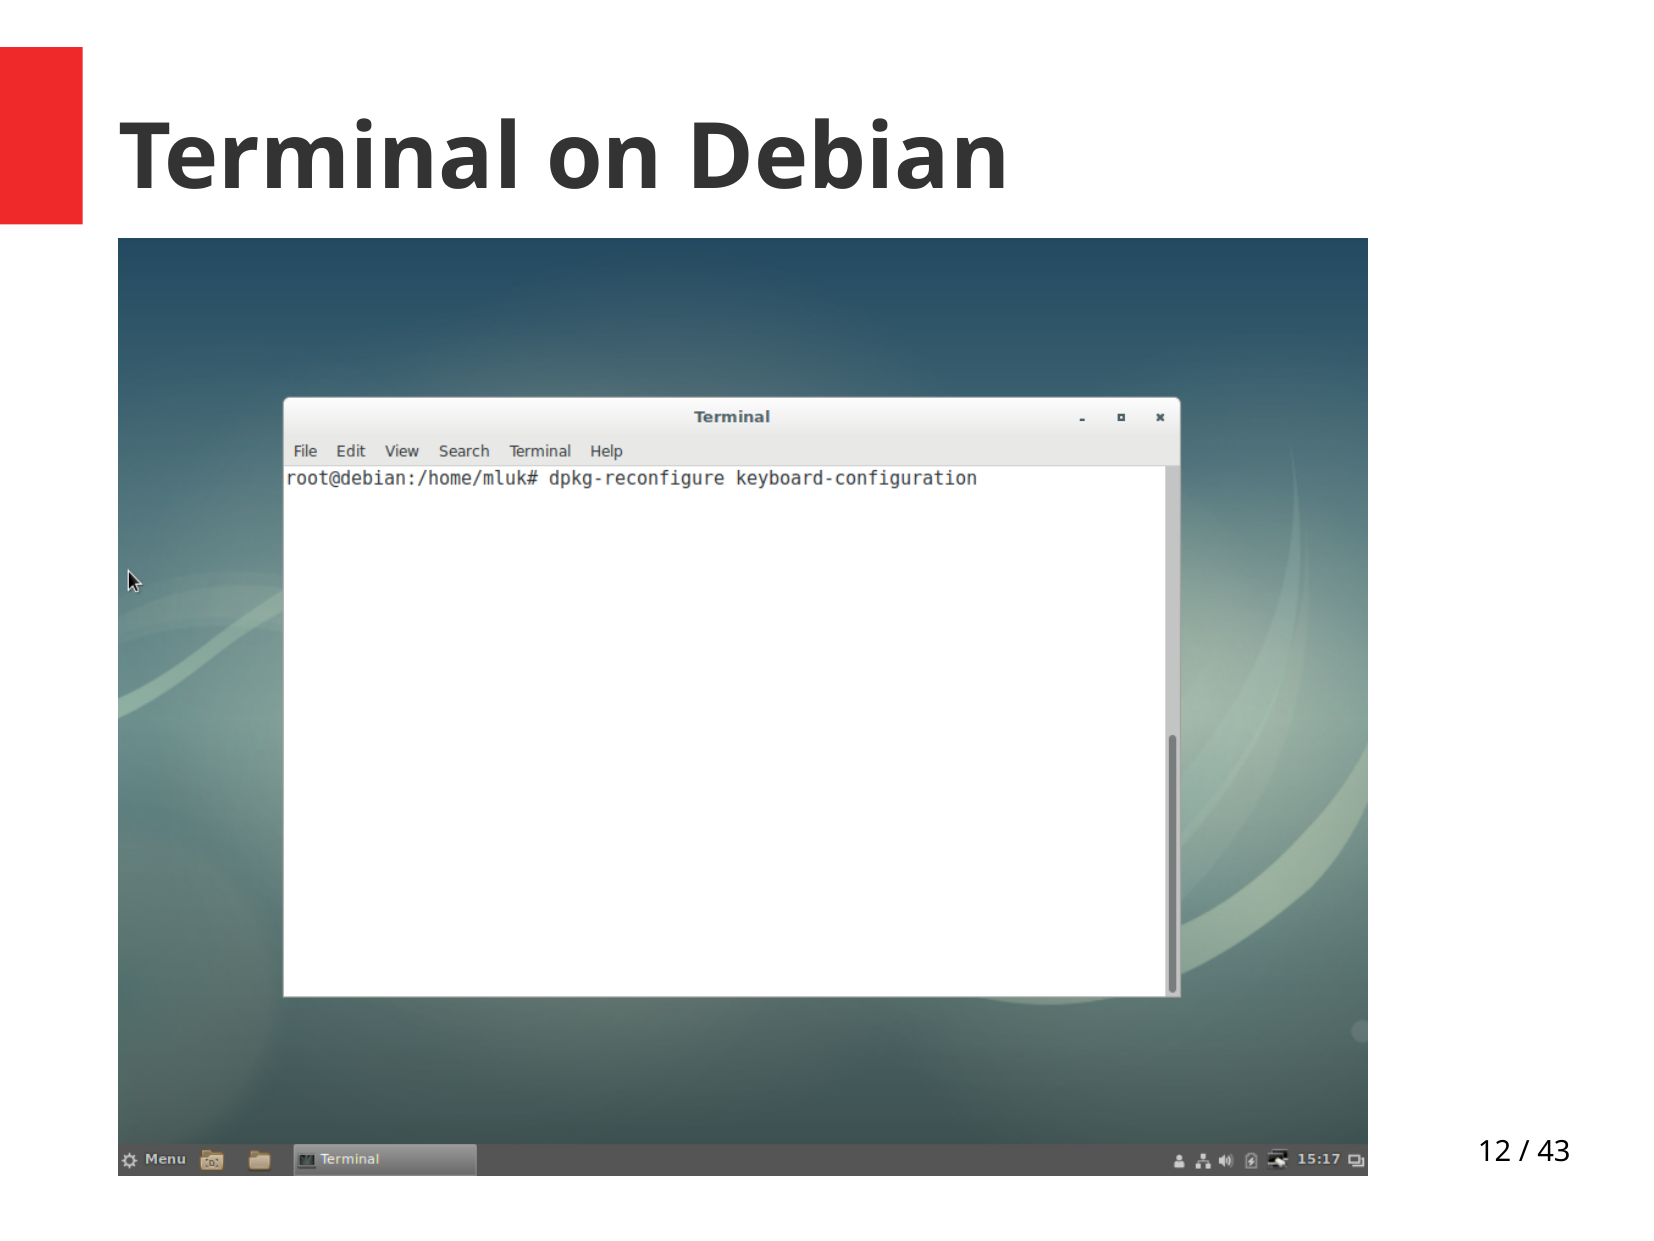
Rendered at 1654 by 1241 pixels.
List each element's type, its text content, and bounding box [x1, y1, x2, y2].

picture [118, 238, 1368, 1176]
title Terminal on Debian [118, 49, 1571, 257]
